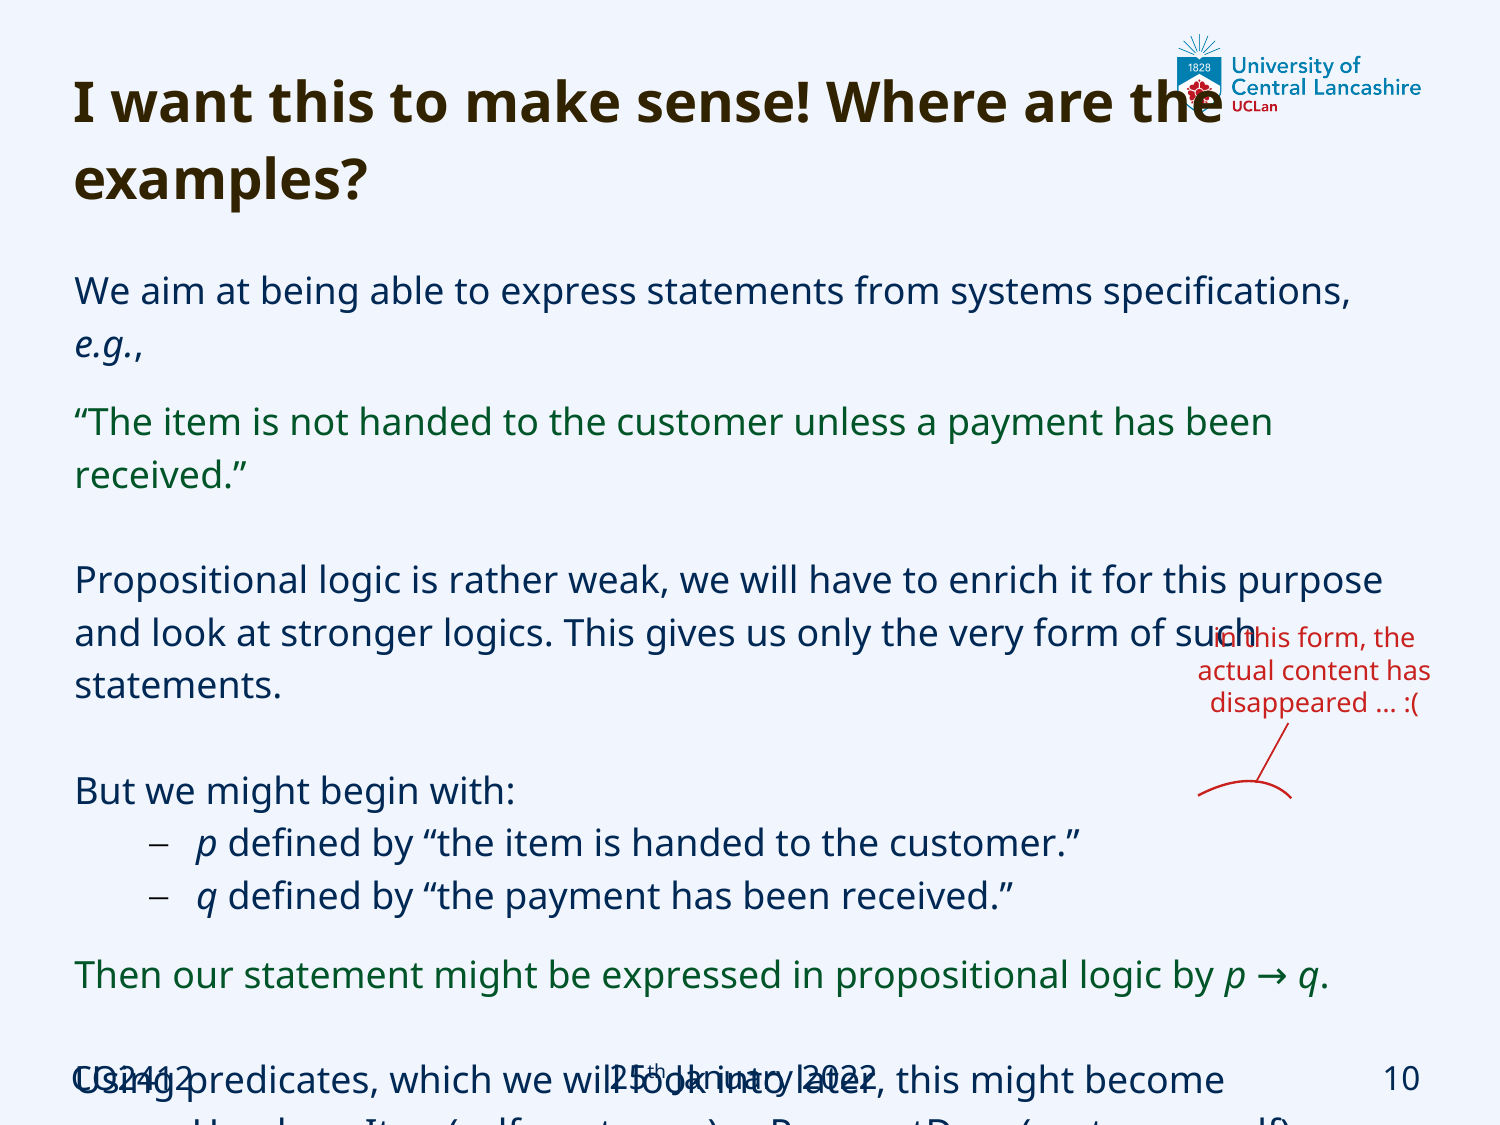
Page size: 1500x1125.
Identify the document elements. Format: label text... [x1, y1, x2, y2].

picture [1177, 34, 1421, 54]
text_box We aim at being able to express statements from systems specifications, e.g., “The item is not handed to the customer unless a payment has been received.” Propositional logic is rather weak, we will have to enrich it for this purpose and look at stronger logics. This gives us only the very form of such statements. But we might begin with: p defined by “the item is handed to the customer.” q defined by “the payment has been received.” Then our statement might be expressed in propositional logic by p → q. Using predicates, which we will look into later, this might become HandoverItem(self, customer) → PaymentDone(customer, self). [59, 251, 1435, 1004]
text_box in this form, the actual content has disappeared … :( [1167, 613, 1462, 726]
title I want this to make sense! Where are the examples? [58, 54, 1500, 224]
